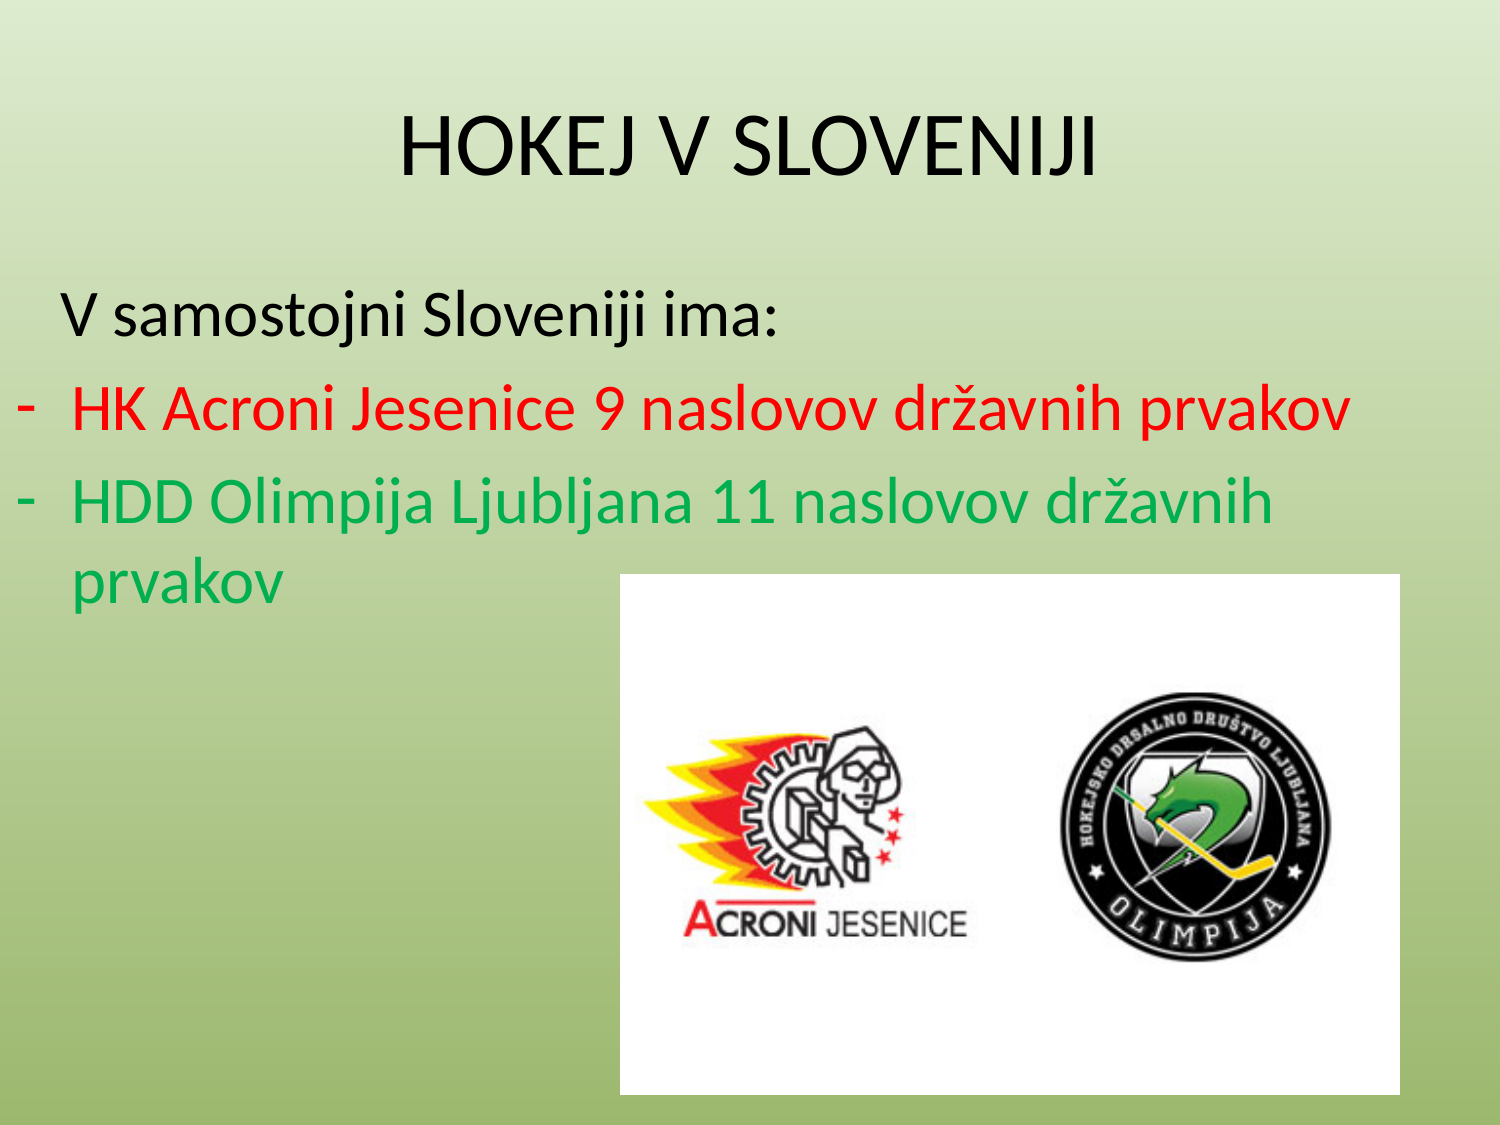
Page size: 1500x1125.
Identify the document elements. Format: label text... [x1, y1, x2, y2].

picture [620, 705, 1400, 1095]
list V samostojni Sloveniji ima: HK Acroni Jesenice 9 naslovov državnih prvakov HDD Olimpija Ljubljana 11 naslovov državnih prvakov [0, 262, 1465, 705]
title HOKEJ V SLOVENIJI [75, 45, 1425, 233]
